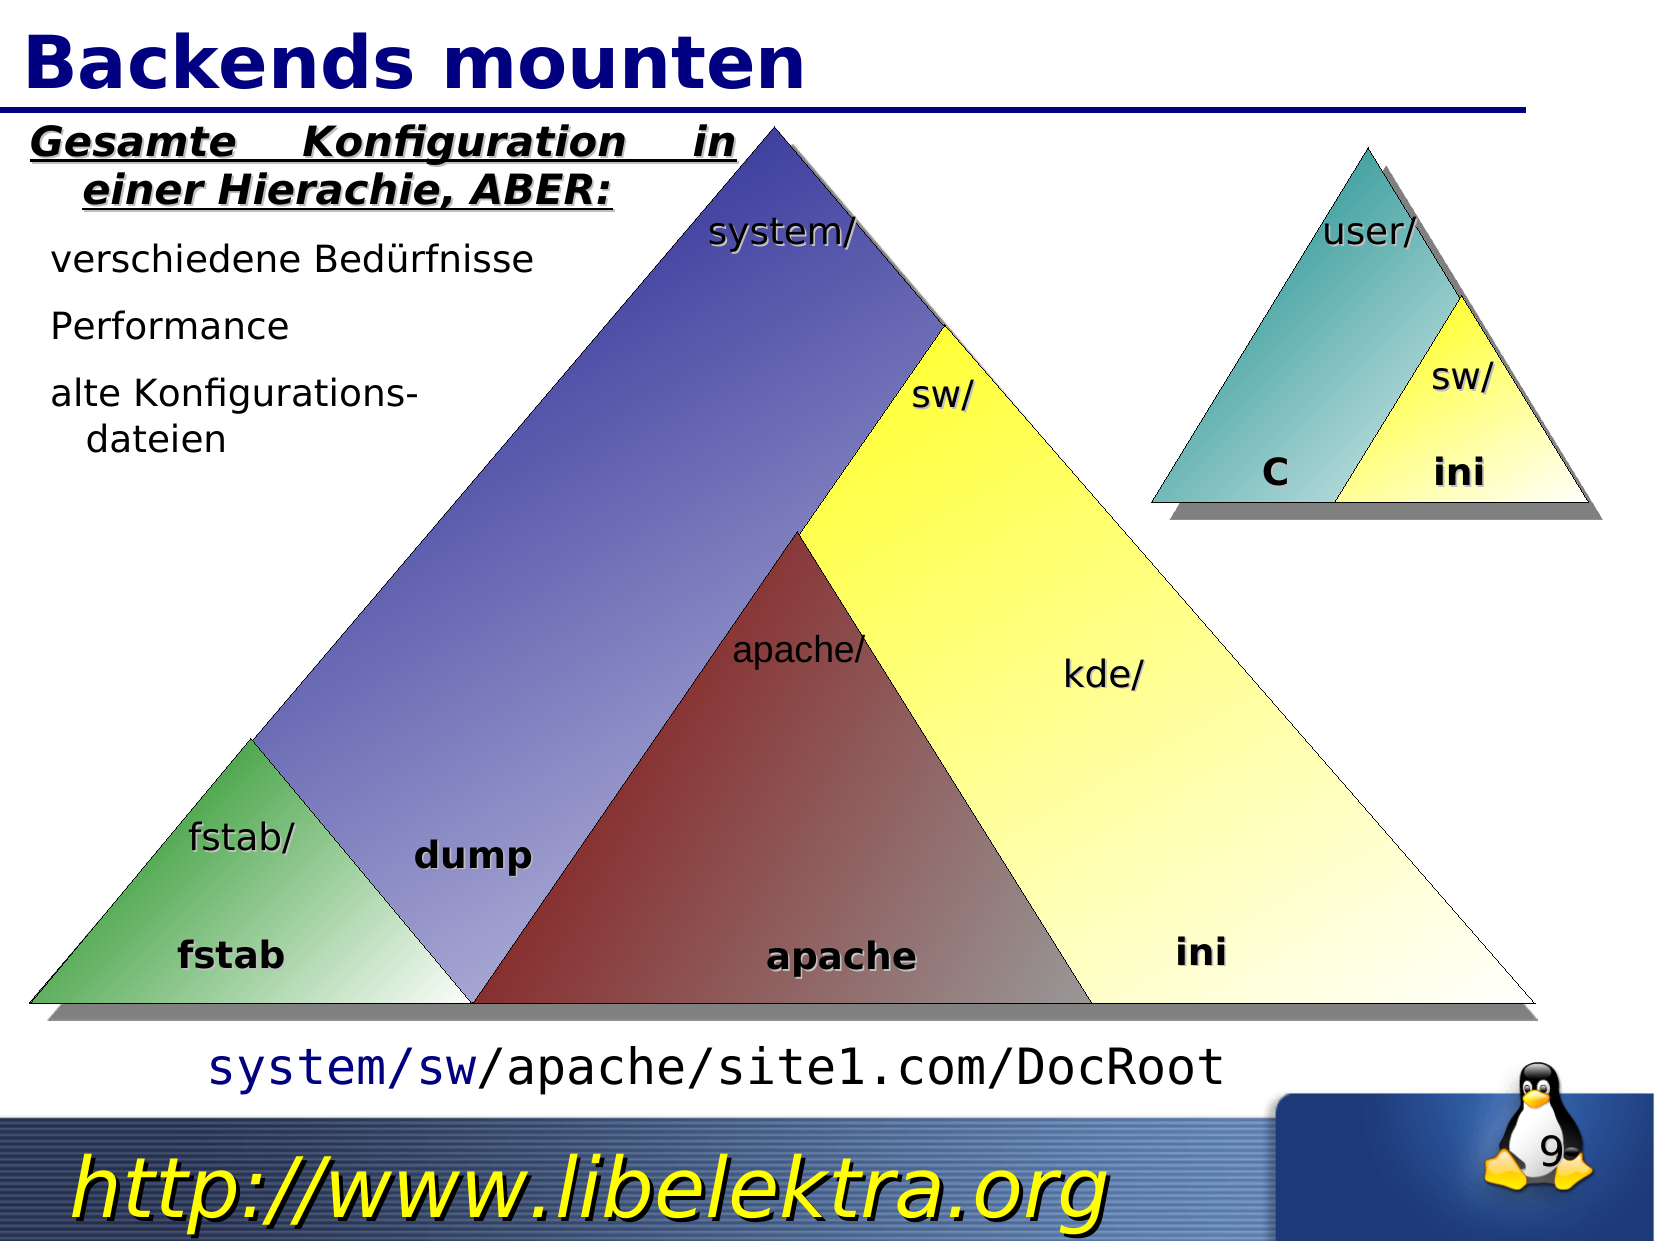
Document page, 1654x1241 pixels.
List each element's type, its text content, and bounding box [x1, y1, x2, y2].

text_box [29, 223, 1536, 1004]
text_box Backends mounten [22, 14, 1611, 111]
text_box apache/ [732, 625, 866, 668]
text_box sw/ [1431, 352, 1495, 396]
text_box user/ [1322, 206, 1417, 251]
text_box dump [413, 830, 533, 875]
text_box apache [765, 932, 918, 976]
text_box sw/ [911, 369, 975, 414]
text_box system/sw/apache/site1.com/DocRoot [206, 1034, 1227, 1093]
text_box system/ [752, 206, 857, 251]
text_box ini [1433, 447, 1486, 492]
picture [0, 1061, 1654, 1241]
text_box [1332, 147, 1404, 206]
text_box fstab [177, 930, 286, 975]
text_box C [1261, 447, 1290, 492]
text_box fstab/ [188, 812, 296, 857]
text_box kde/ [1062, 649, 1145, 694]
text_box [752, 126, 842, 206]
list Gesamte Konfiguration in einer Hierachie, ABER: verschiedene Bedürfnisse Performance alte Konfigurations- dateien [0, 110, 752, 504]
text_box <Nummer> [1312, 1122, 1566, 1178]
text_box ini [1175, 927, 1228, 971]
text_box [1151, 223, 1589, 503]
